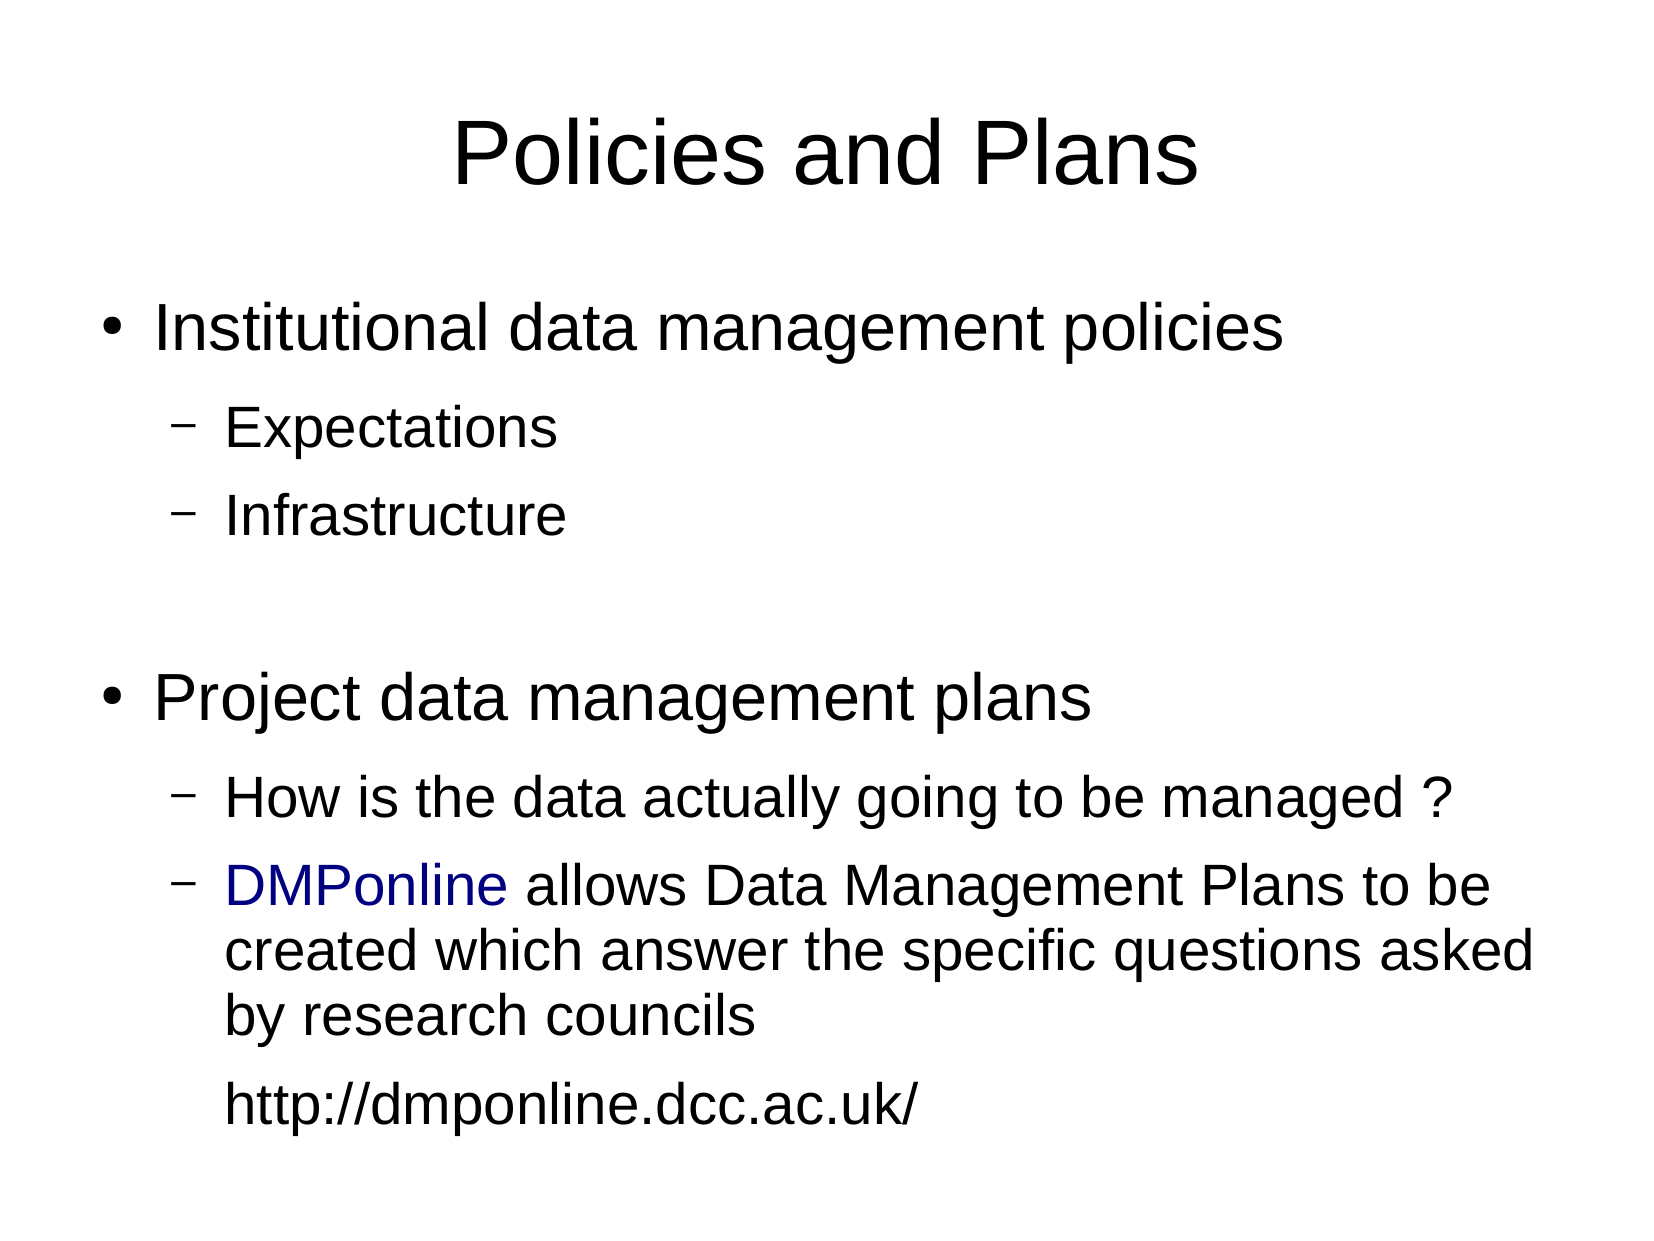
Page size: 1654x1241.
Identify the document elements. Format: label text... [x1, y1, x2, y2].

list Institutional data management policies Expectations Infrastructure Project data management plans How is the data actually going to be managed ? DMPonline allows Data Management Plans to be created which answer the specific questions asked by research councils http://dmponline.dcc.ac.uk/ [82, 290, 1571, 1137]
title Policies and Plans [82, 49, 1571, 257]
